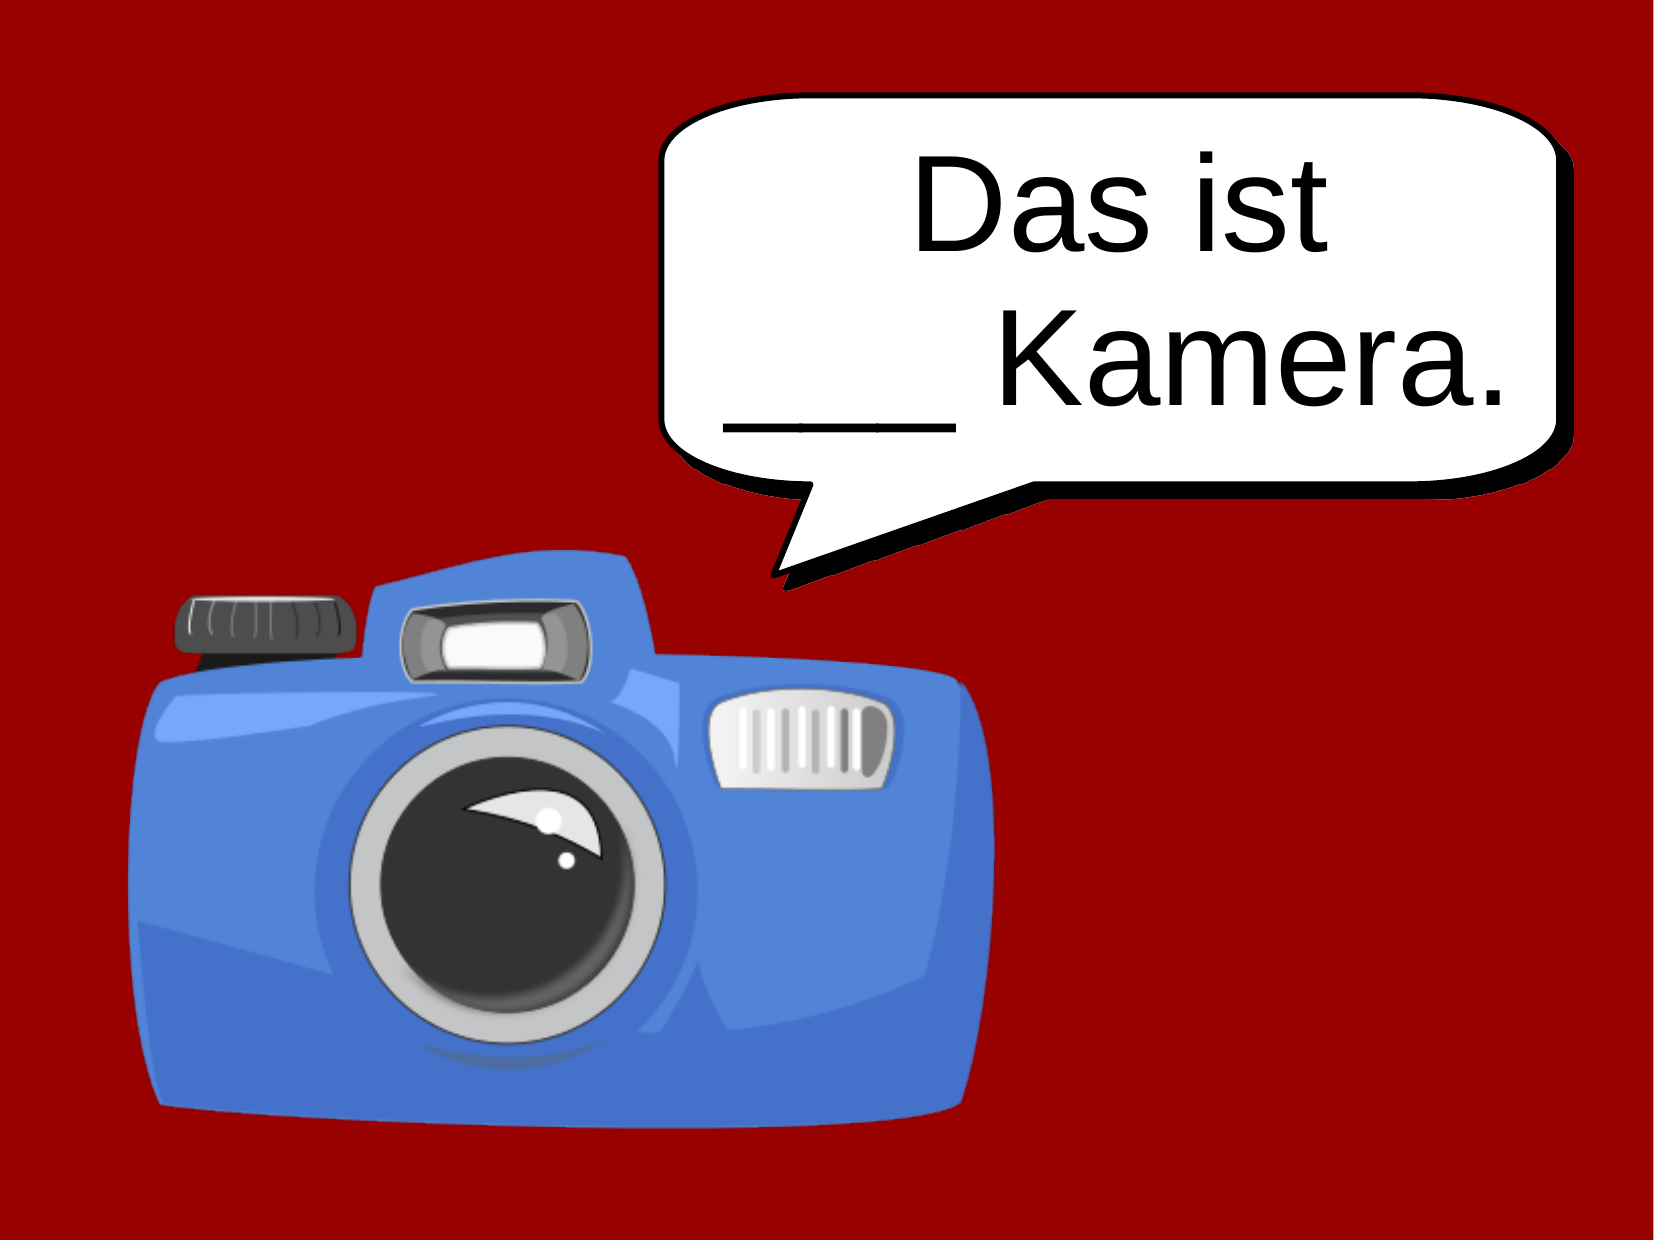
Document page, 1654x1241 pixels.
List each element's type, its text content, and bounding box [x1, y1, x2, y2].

text_box [661, 125, 1535, 576]
text_box [1554, 143, 1560, 437]
text_box [695, 95, 1526, 119]
picture [124, 546, 999, 1134]
text_box Das ist ___ Kamera. [685, 119, 1554, 455]
